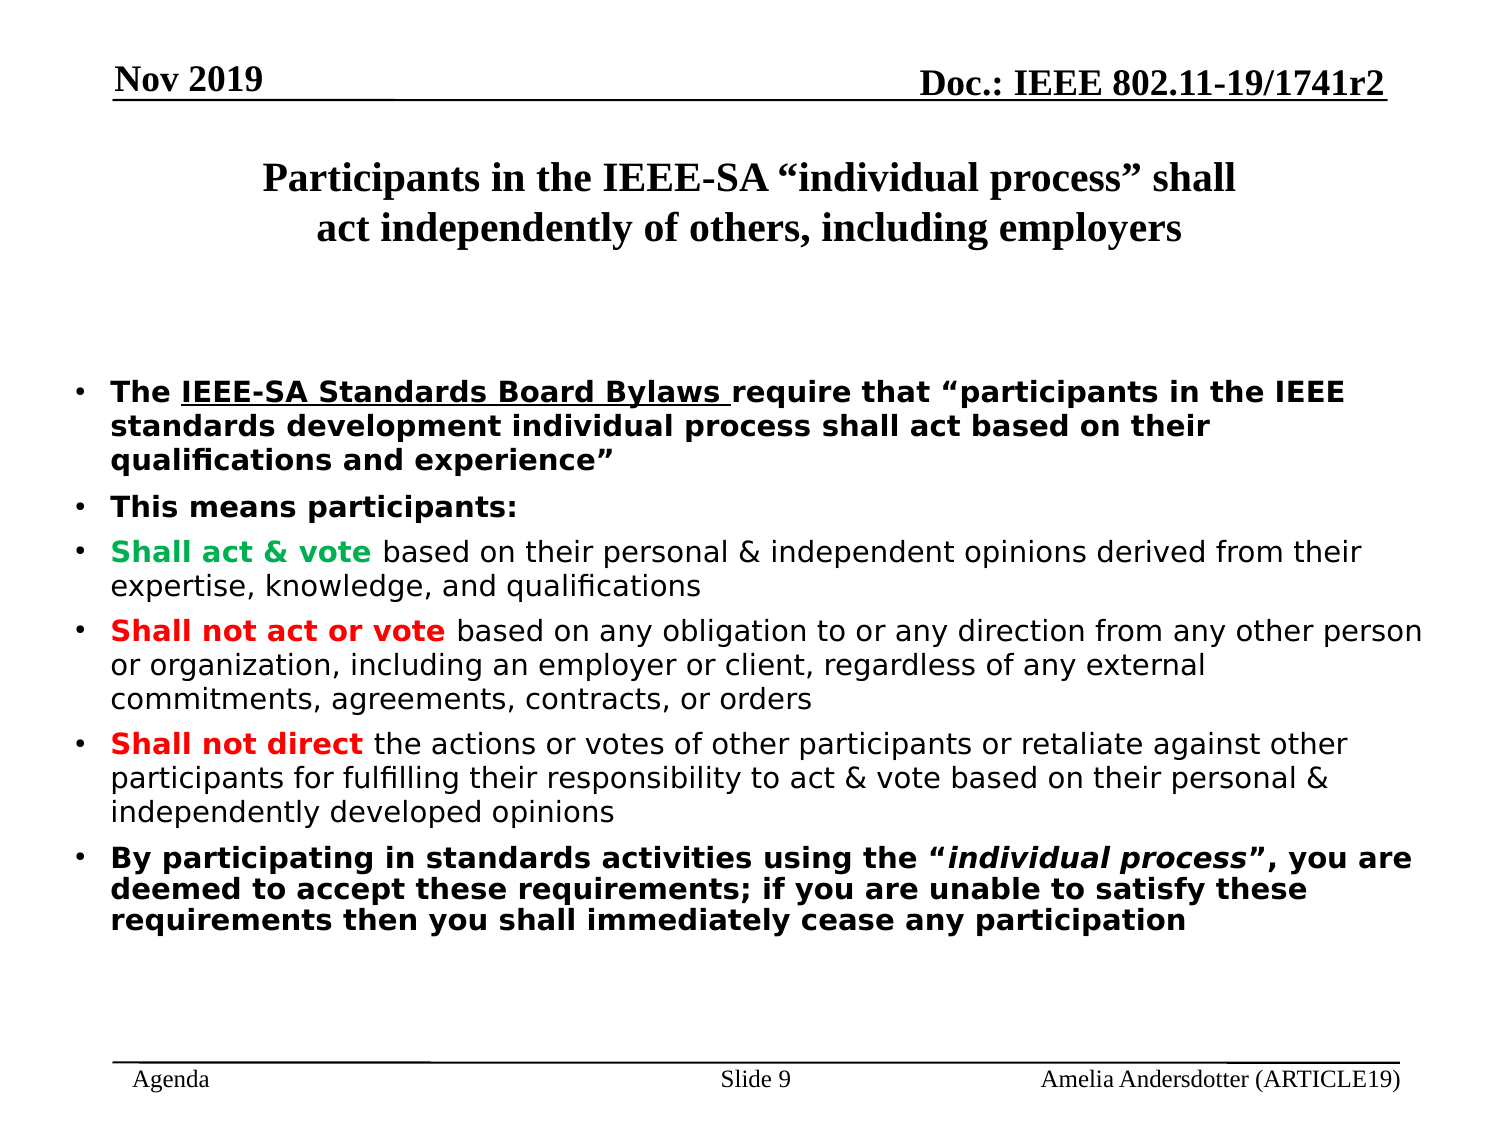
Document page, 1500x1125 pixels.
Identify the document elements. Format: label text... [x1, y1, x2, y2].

subtitle The IEEE-SA Standards Board Bylaws require that “participants in the IEEE standards development individual process shall act based on their qualifications and experience” This means participants: Shall act & vote based on their personal & independent opinions derived from their expertise, knowledge, and qualifications Shall not act or vote based on any obligation to or any direction from any other person or organization, including an employer or client, regardless of any external commitments, agreements, contracts, or orders Shall not direct the actions or votes of other participants or retaliate against other participants for fulfilling their responsibility to act & vote based on their personal & independently developed opinions By participating in standards activities using the “individual process”, you are deemed to accept these requirements; if you are unable to satisfy these requirements then you shall immediately cease any participation [75, 374, 1425, 937]
text_box Nov 2019 [114, 54, 422, 99]
text_box Amelia Andersdotter (ARTICLE19) [878, 1062, 1401, 1092]
text_box Slide <number> [712, 1062, 799, 1122]
text_box Participants in the IEEE-SA “individual process” shall act independently of others, including employers [112, 112, 1387, 287]
